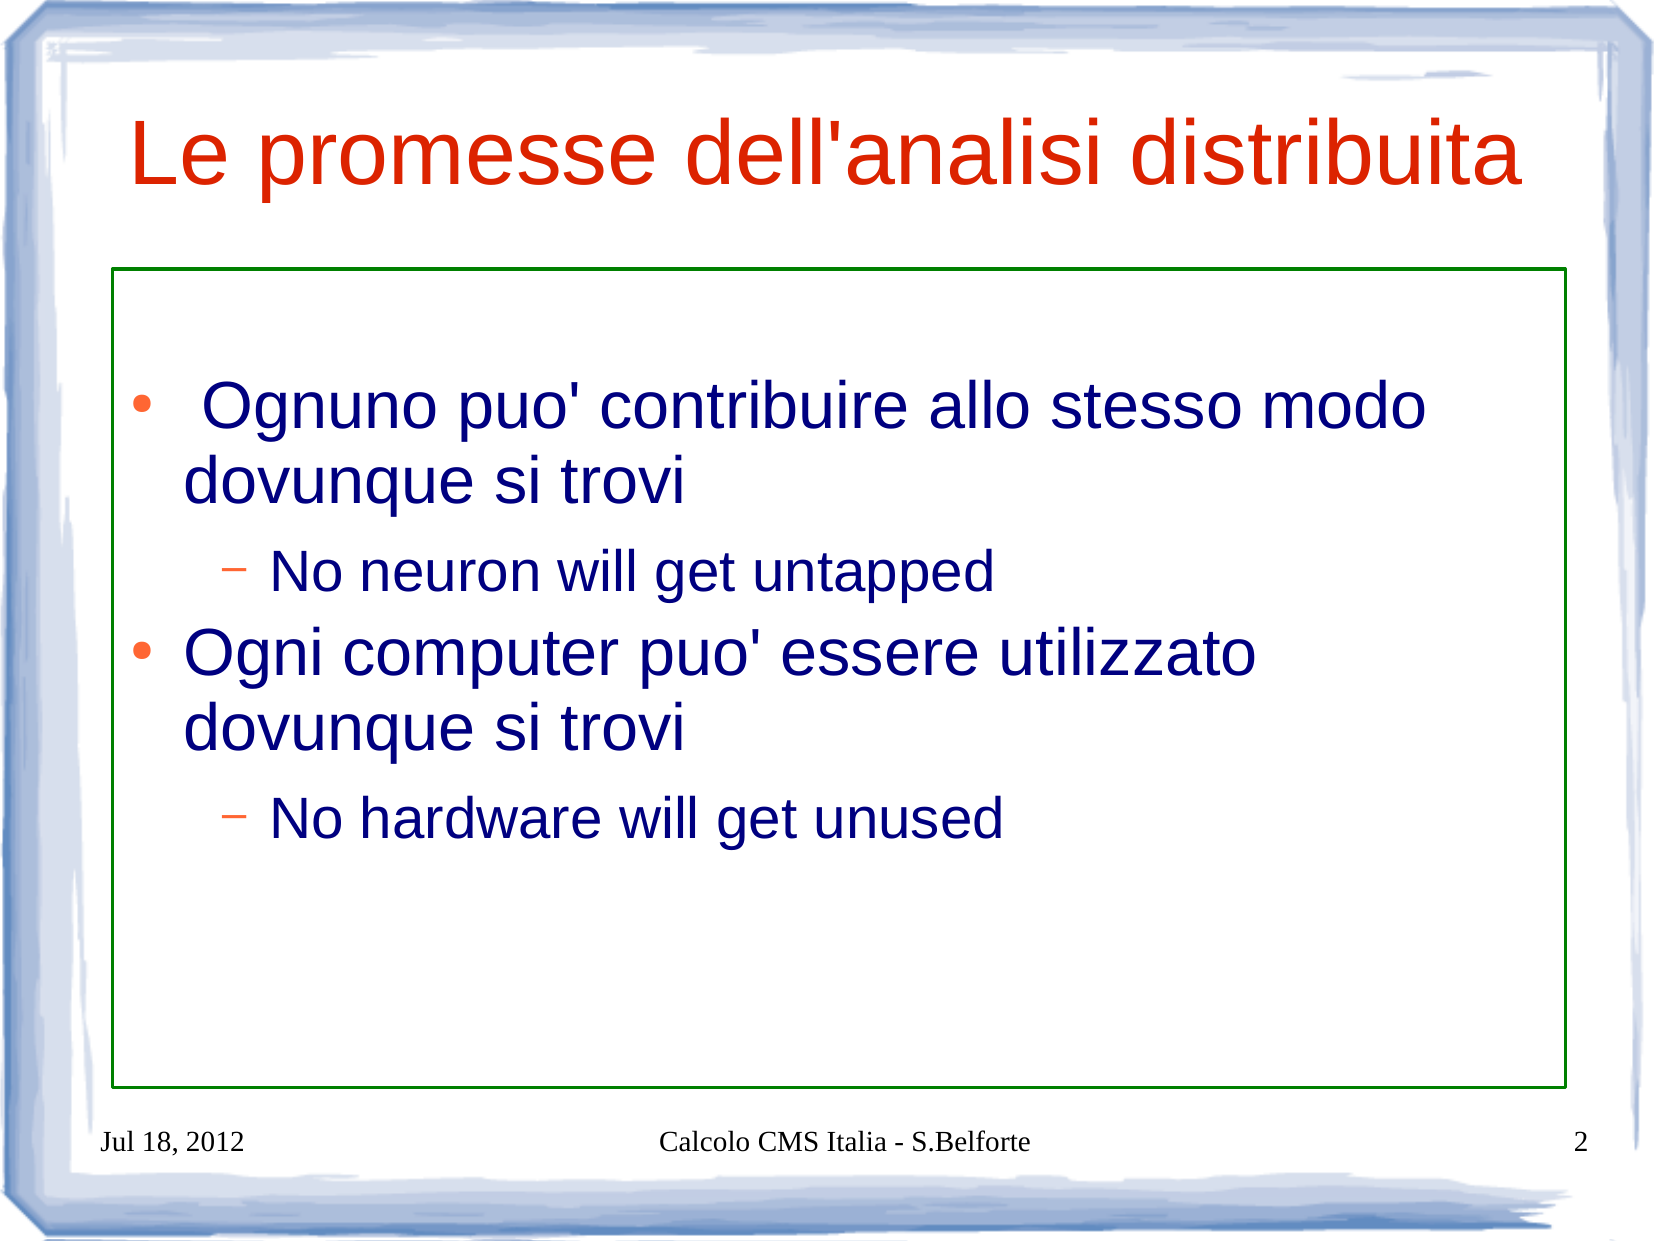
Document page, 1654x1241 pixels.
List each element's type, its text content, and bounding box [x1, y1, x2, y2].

title Le promesse dell'analisi distribuita [82, 49, 1571, 257]
list Ognuno puo' contribuire allo stesso modo dovunque si trovi No neuron will get untapped Ogni computer puo' essere utilizzato dovunque si trovi No hardware will get unused [112, 268, 1566, 1088]
picture [0, 0, 1654, 1241]
